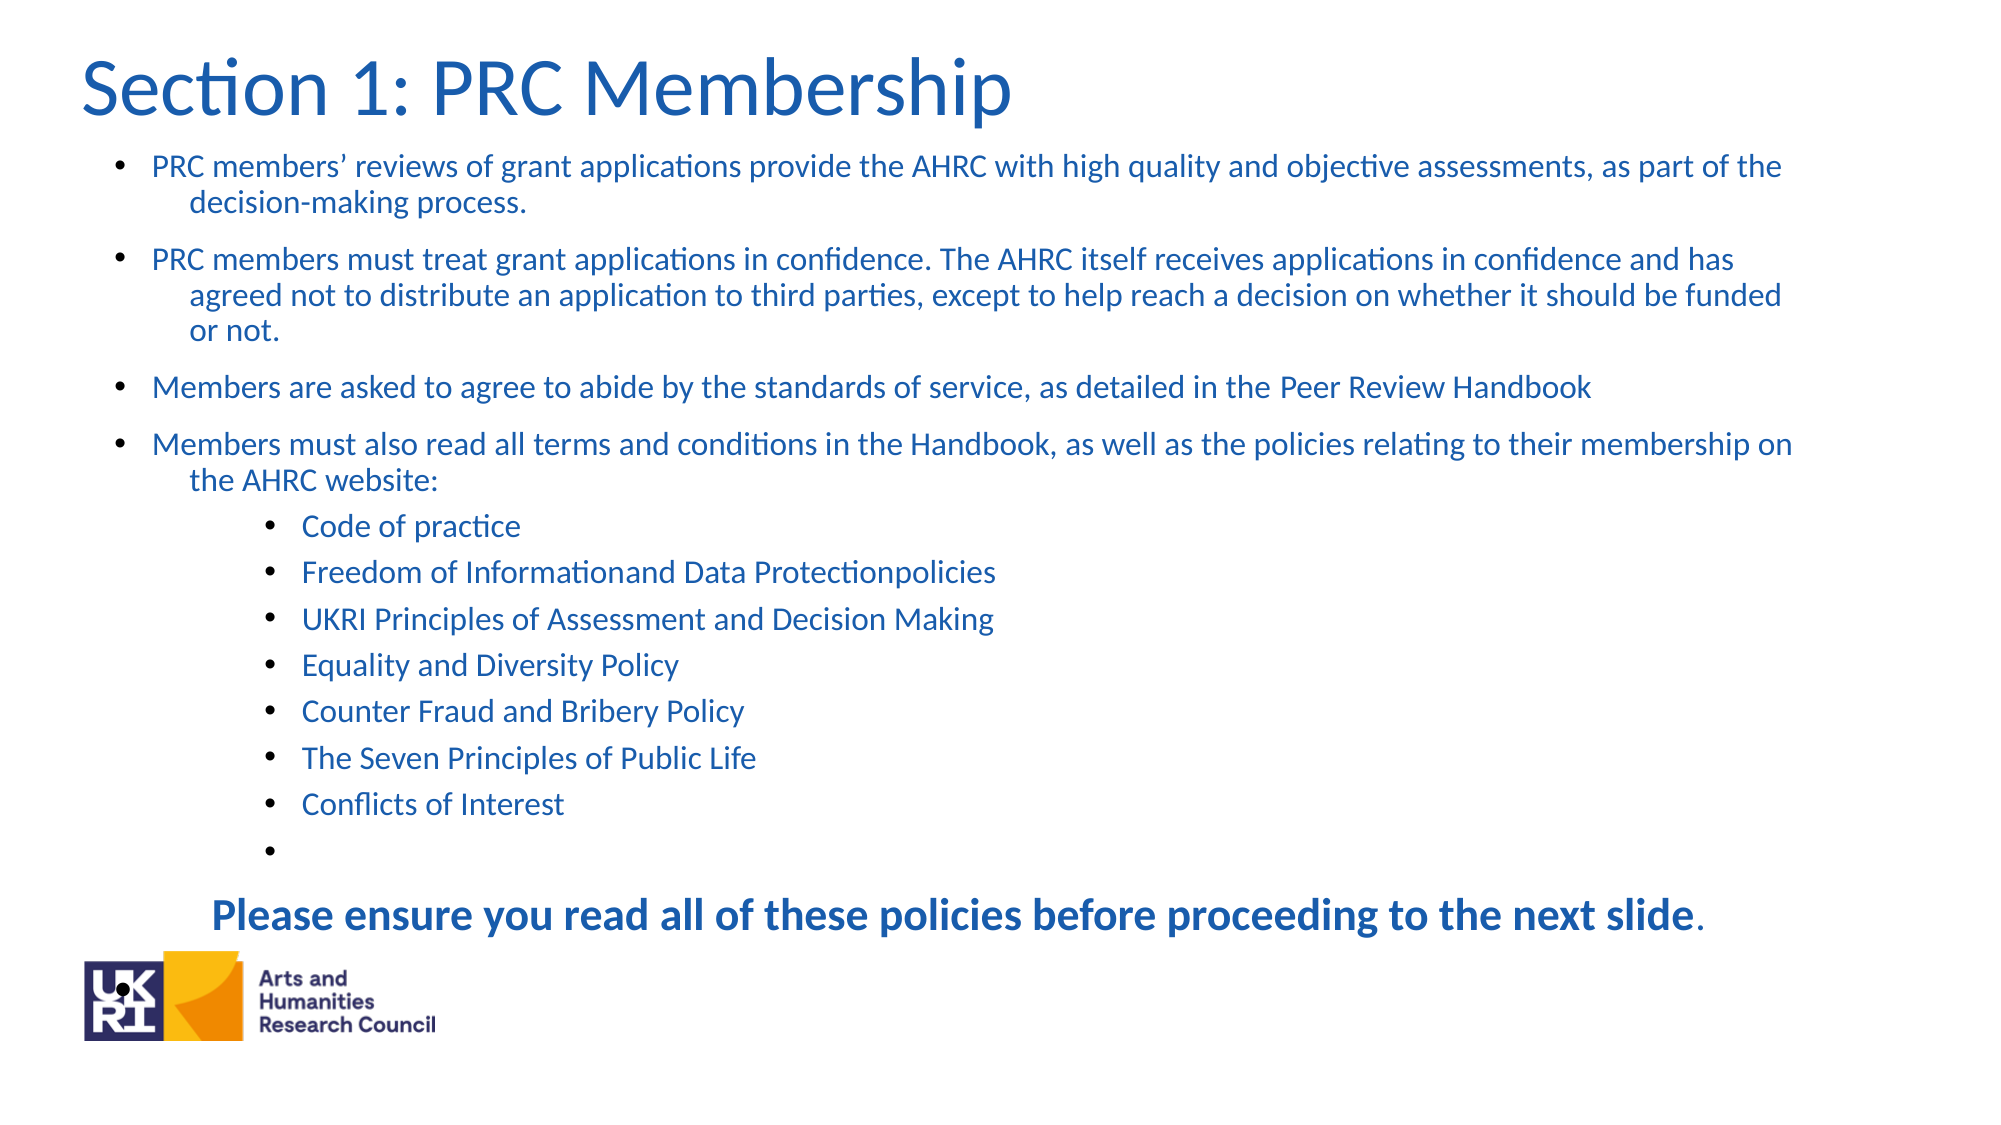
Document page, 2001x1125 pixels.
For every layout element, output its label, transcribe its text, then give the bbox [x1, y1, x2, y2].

text_box Section 1: PRC Membership [66, 25, 1983, 142]
text_box PRC members’ reviews of grant applications provide the AHRC with high quality and objective assessments, as part of the decision-making process. PRC members must treat grant applications in confidence. The AHRC itself receives applications in confidence and has agreed not to distribute an application to third parties, except to help reach a decision on whether it should be funded or not. Members are asked to agree to abide by the standards of service, as detailed in the Peer Review Handbook Members must also read all terms and conditions in the Handbook, as well as the policies relating to their membership on the AHRC website: Code of practice Freedom of Information and Data Protection policies UKRI Principles of Assessment and Decision Making Equality and Diversity Policy Counter Fraud and Bribery Policy The Seven Principles of Public Life Conflicts of Interest Please ensure you read all of these policies before proceeding to the next slide. [99, 141, 1819, 1086]
